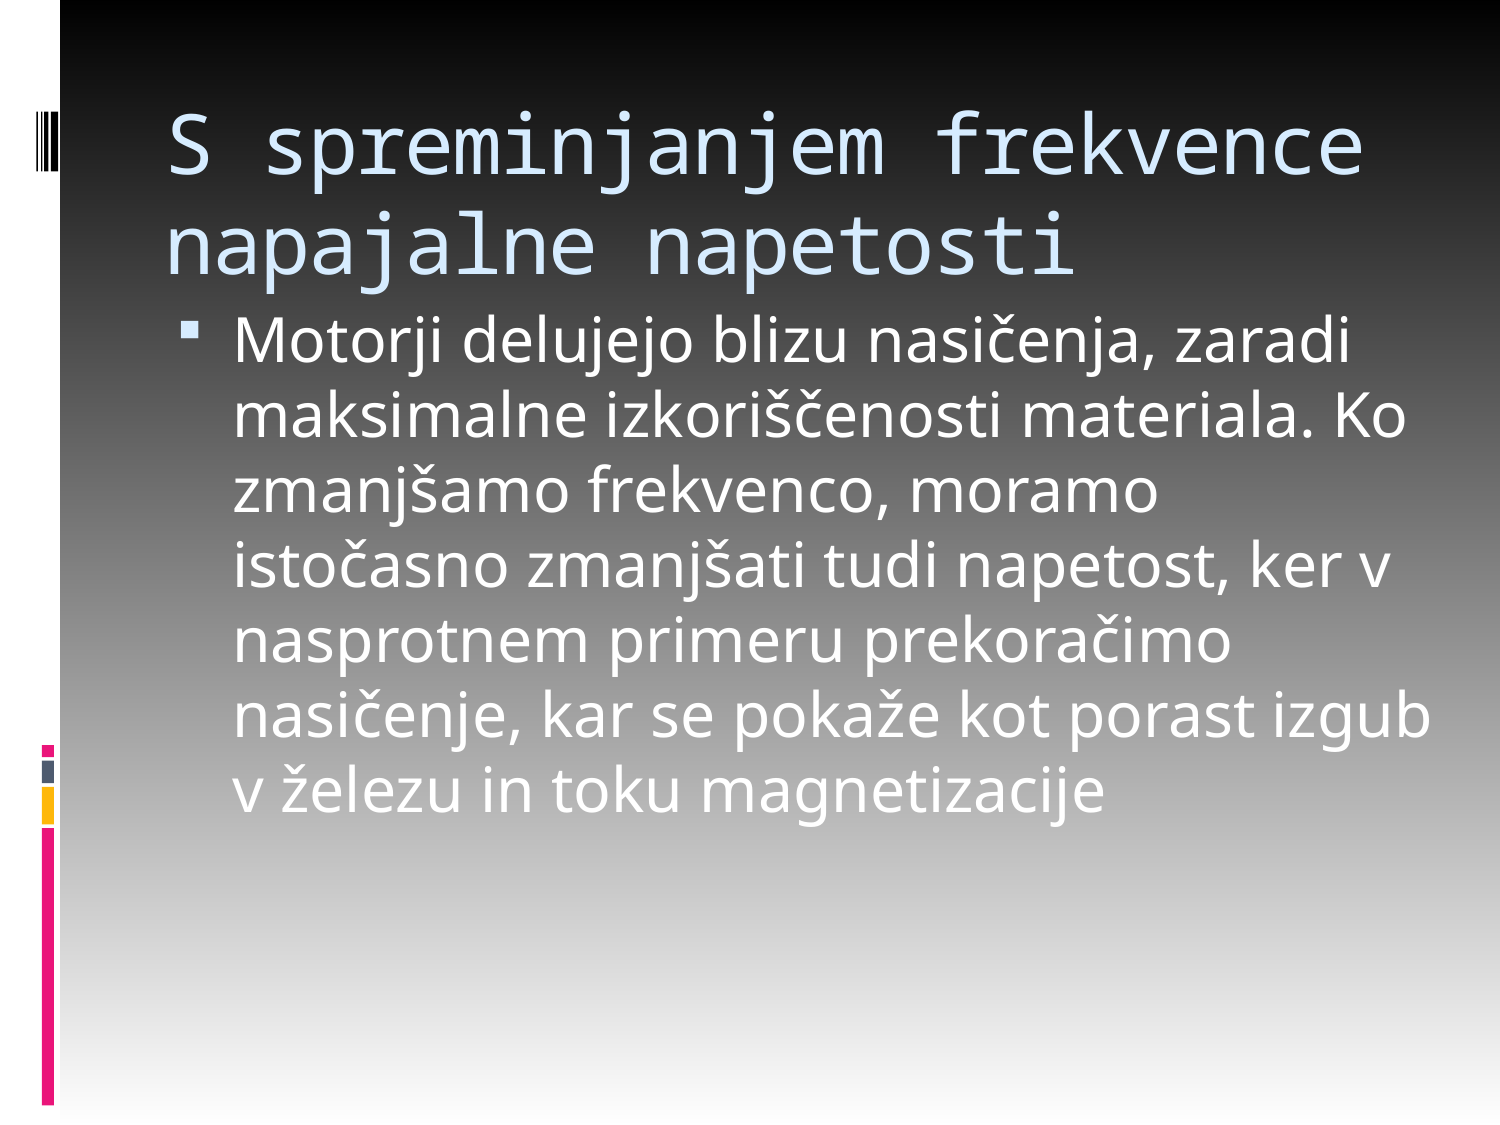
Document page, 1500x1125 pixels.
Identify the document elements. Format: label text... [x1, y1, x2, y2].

list Motorji delujejo blizu nasičenja, zaradi maksimalne izkoriščenosti materiala. Ko zmanjšamo frekvenco, moramo istočasno zmanjšati tudi napetost, ker v nasprotnem primeru prekoračimo nasičenje, kar se pokaže kot porast izgub v železu in toku magnetizacije [150, 292, 1459, 1043]
title S spreminjanjem frekvence napajalne napetosti [150, 83, 1425, 234]
